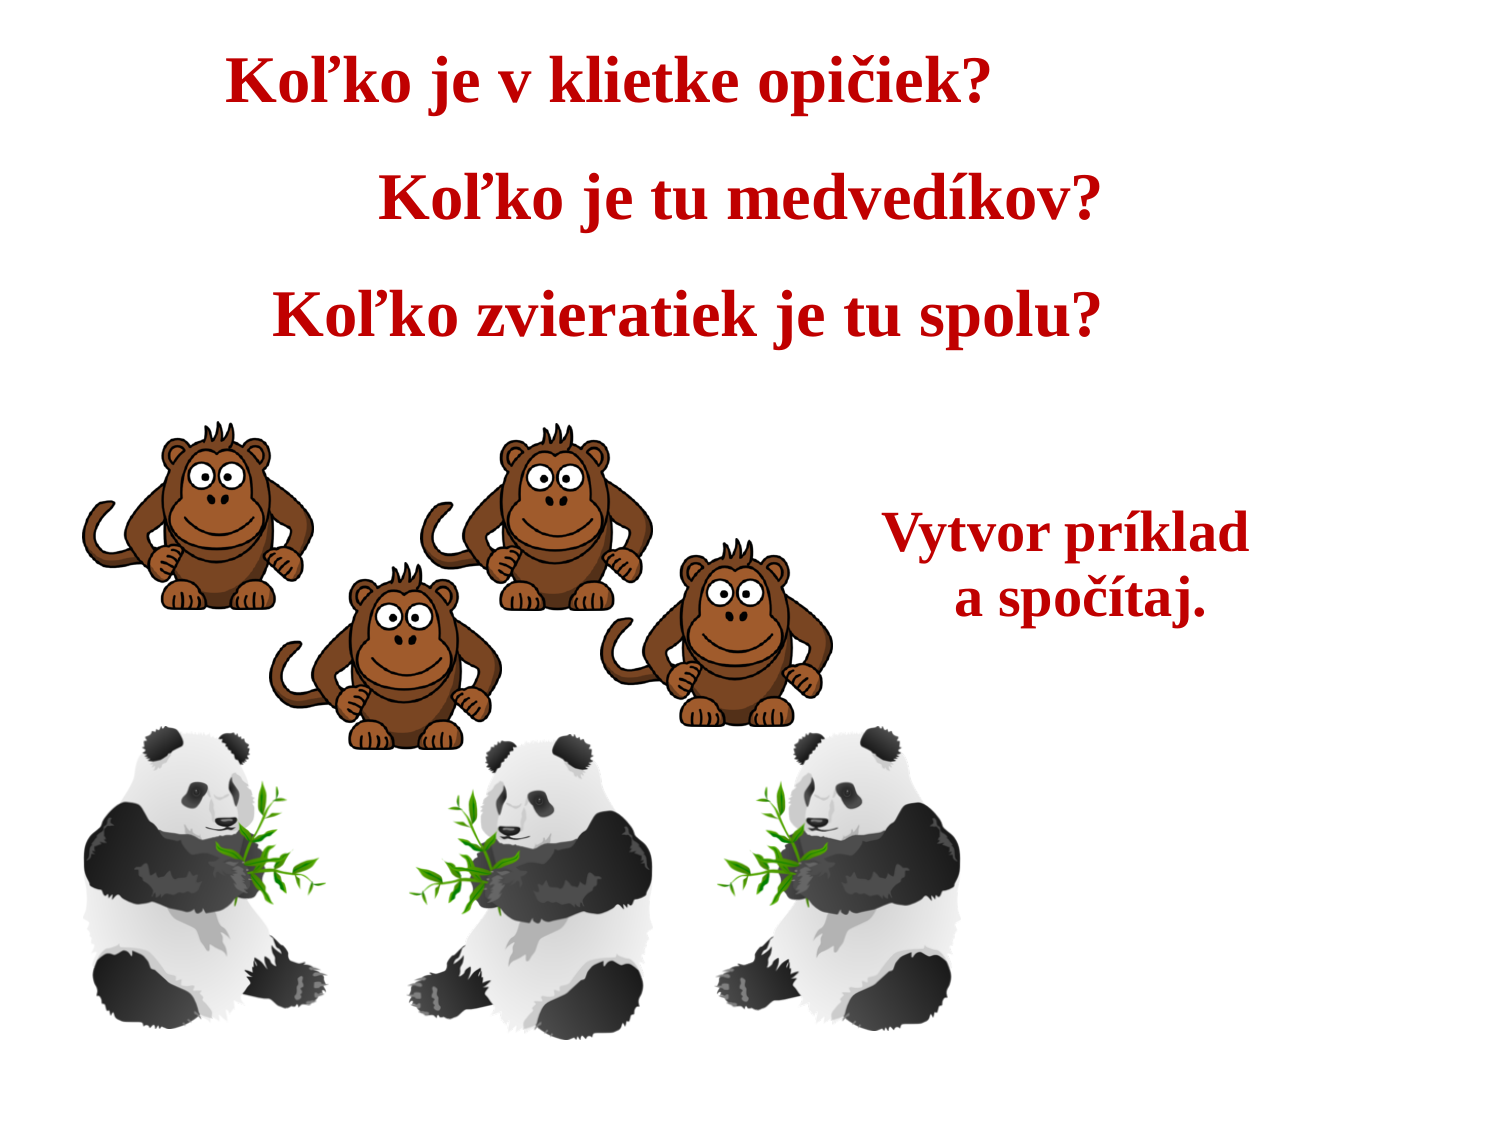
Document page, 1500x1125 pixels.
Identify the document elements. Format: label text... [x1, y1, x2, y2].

text_box Vytvor príklad a spočítaj. [867, 492, 1383, 637]
text_box Koľko je tu medvedíkov? [363, 152, 1337, 242]
text_box Koľko je v klietke opičiek? [210, 35, 1360, 125]
picture [82, 421, 961, 1040]
text_box Koľko zvieratiek je tu spolu? [257, 269, 1500, 359]
